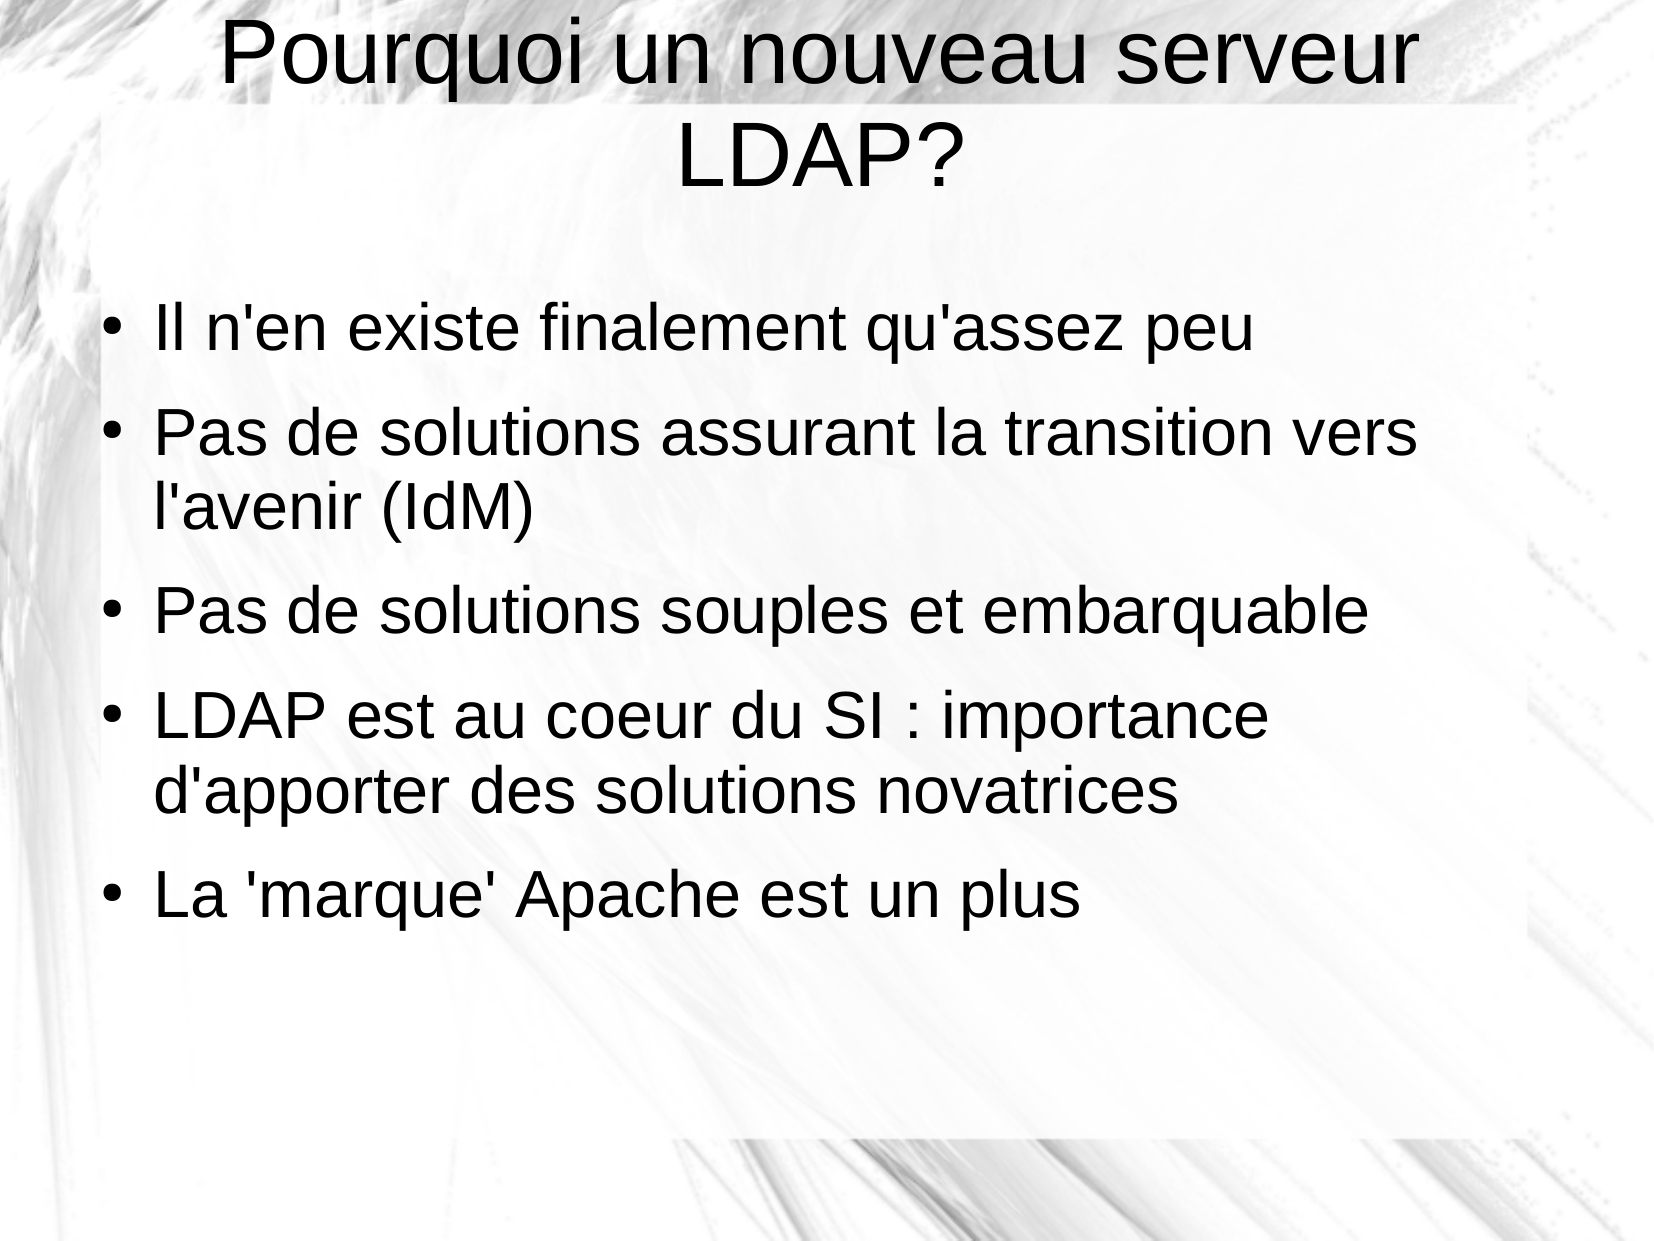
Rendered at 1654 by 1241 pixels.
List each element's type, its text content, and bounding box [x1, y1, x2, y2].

list Il n'en existe finalement qu'assez peu Pas de solutions assurant la transition vers l'avenir (IdM) Pas de solutions souples et embarquable LDAP est au coeur du SI : importance d'apporter des solutions novatrices La 'marque' Apache est un plus [82, 290, 1571, 1094]
picture [0, 0, 1654, 1241]
title Pourquoi un nouveau serveur LDAP? [76, 1, 1565, 207]
